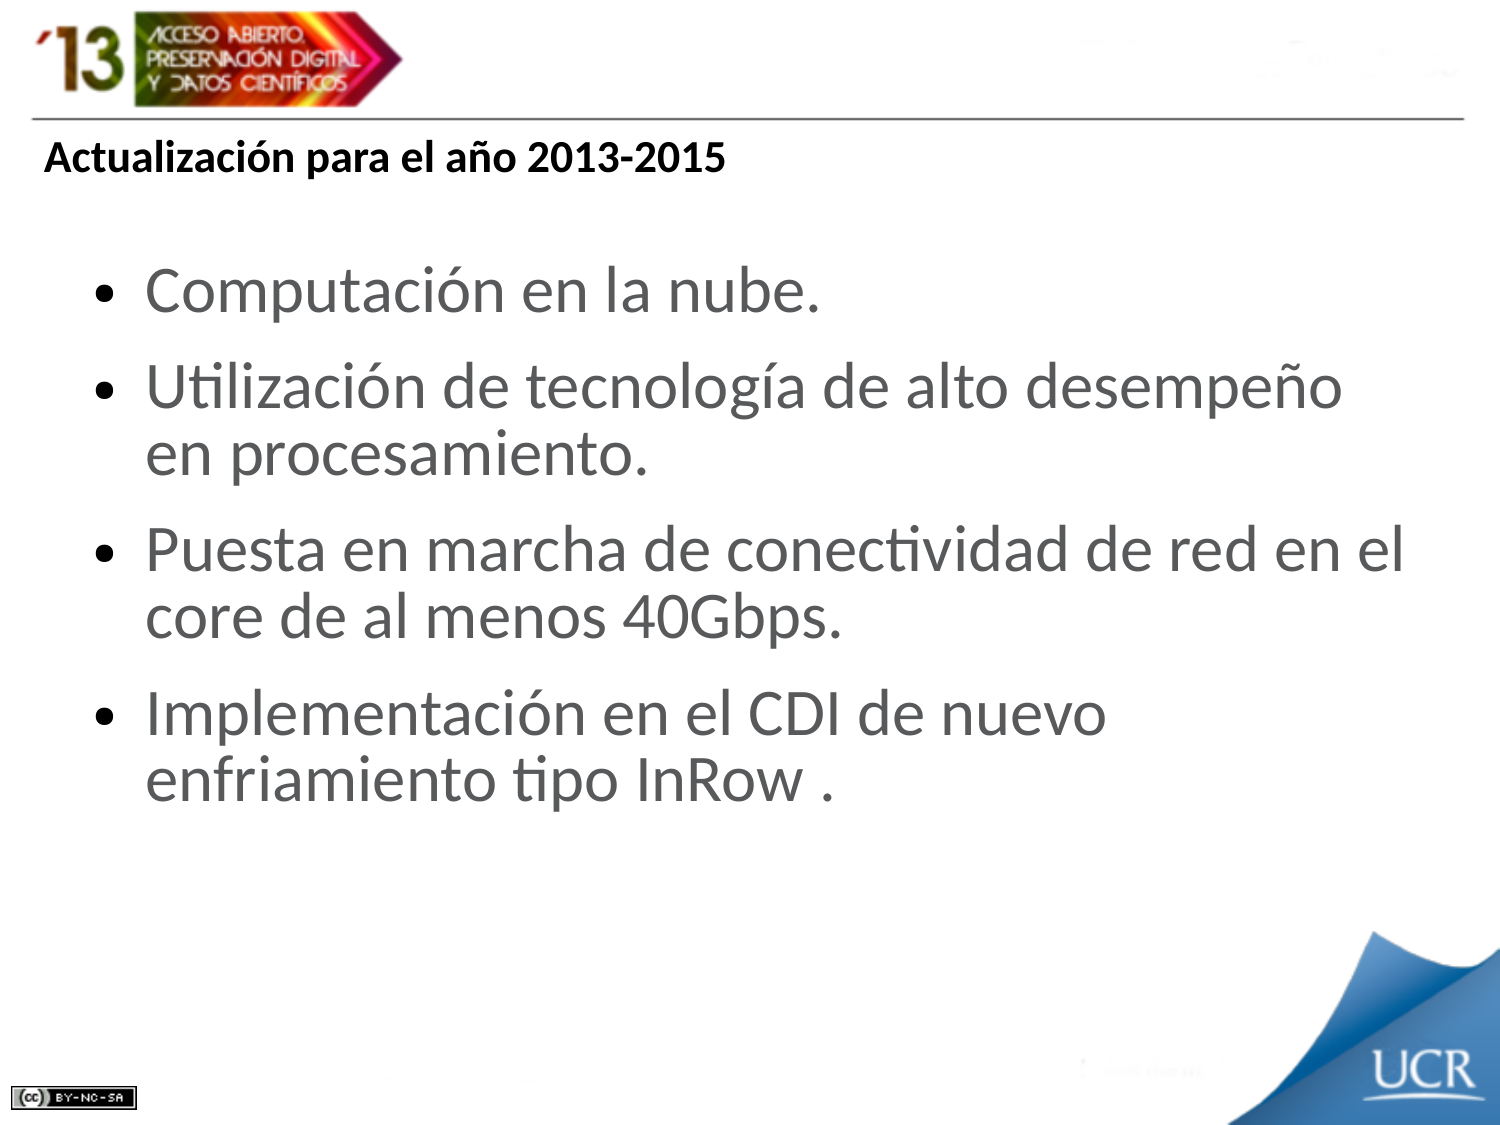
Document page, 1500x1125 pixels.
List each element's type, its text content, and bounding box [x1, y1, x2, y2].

title Actualización para el año 2013-2015 [43, 122, 1394, 201]
list Computación en la nube. Utilización de tecnología de alto desempeño en procesamiento. Puesta en marcha de conectividad de red en el core de al menos 40Gbps. Implementación en el CDI de nuevo enfriamiento tipo InRow . [75, 262, 1425, 1005]
picture [0, 0, 1500, 1125]
